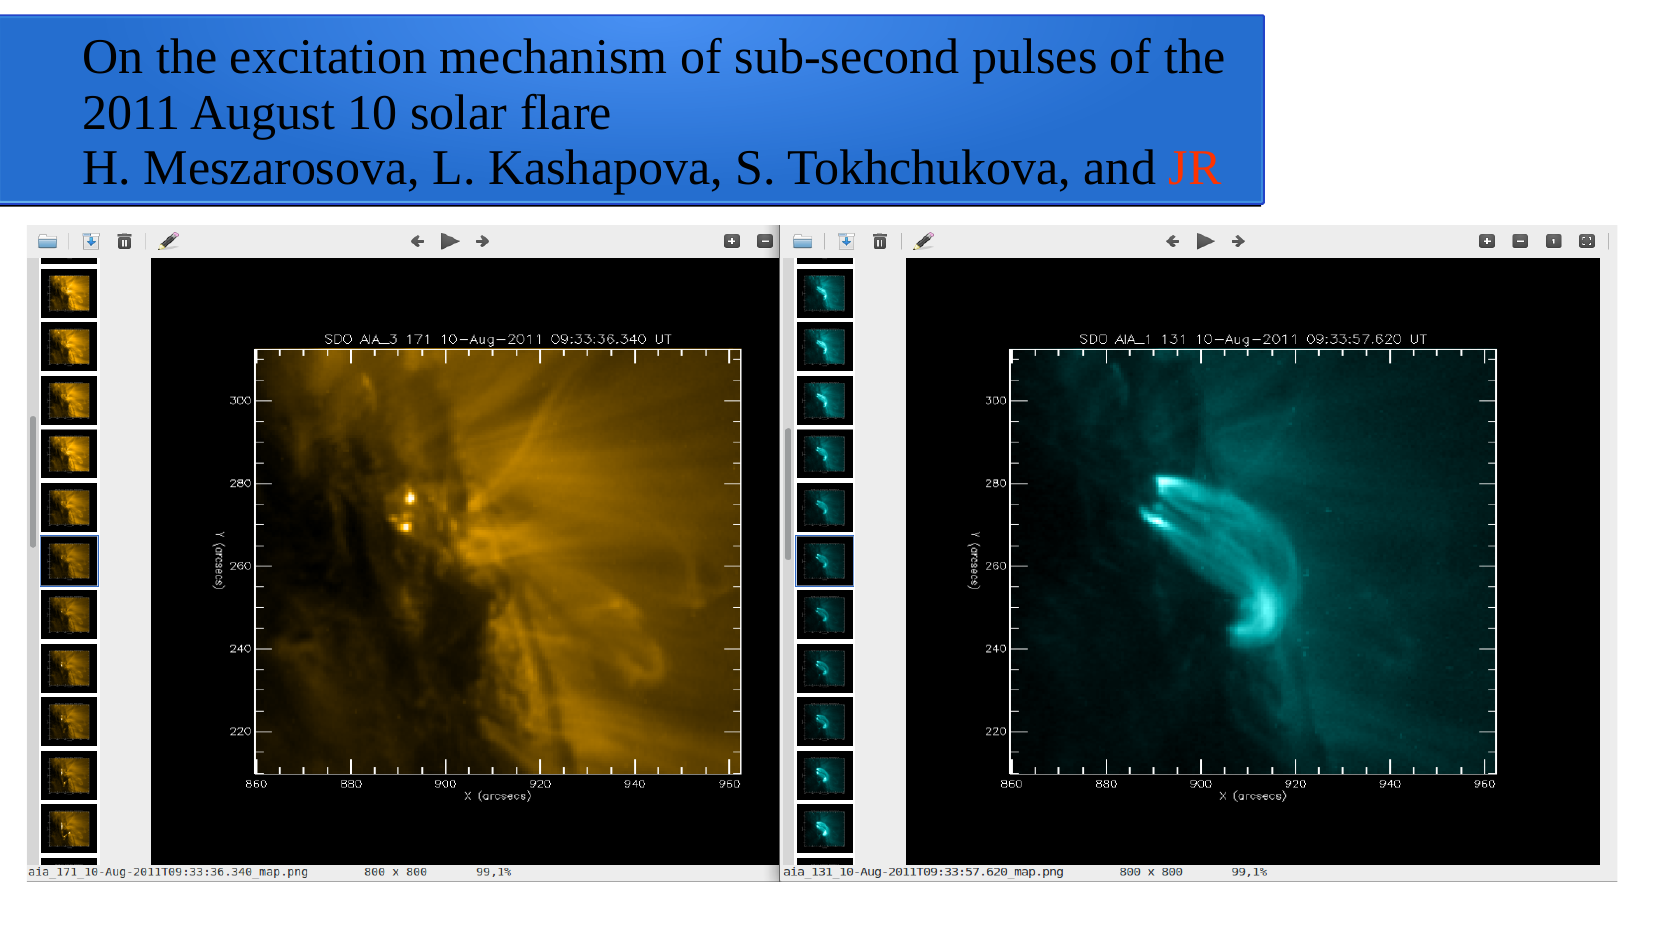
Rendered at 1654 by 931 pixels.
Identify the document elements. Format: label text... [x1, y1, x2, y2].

picture [26, 225, 1618, 882]
title On the excitation mechanism of sub-second pulses of the 2011 August 10 solar flare H. Meszarosova, L. Kashapova, S. Tokhchukova, and JR [82, 28, 1235, 196]
